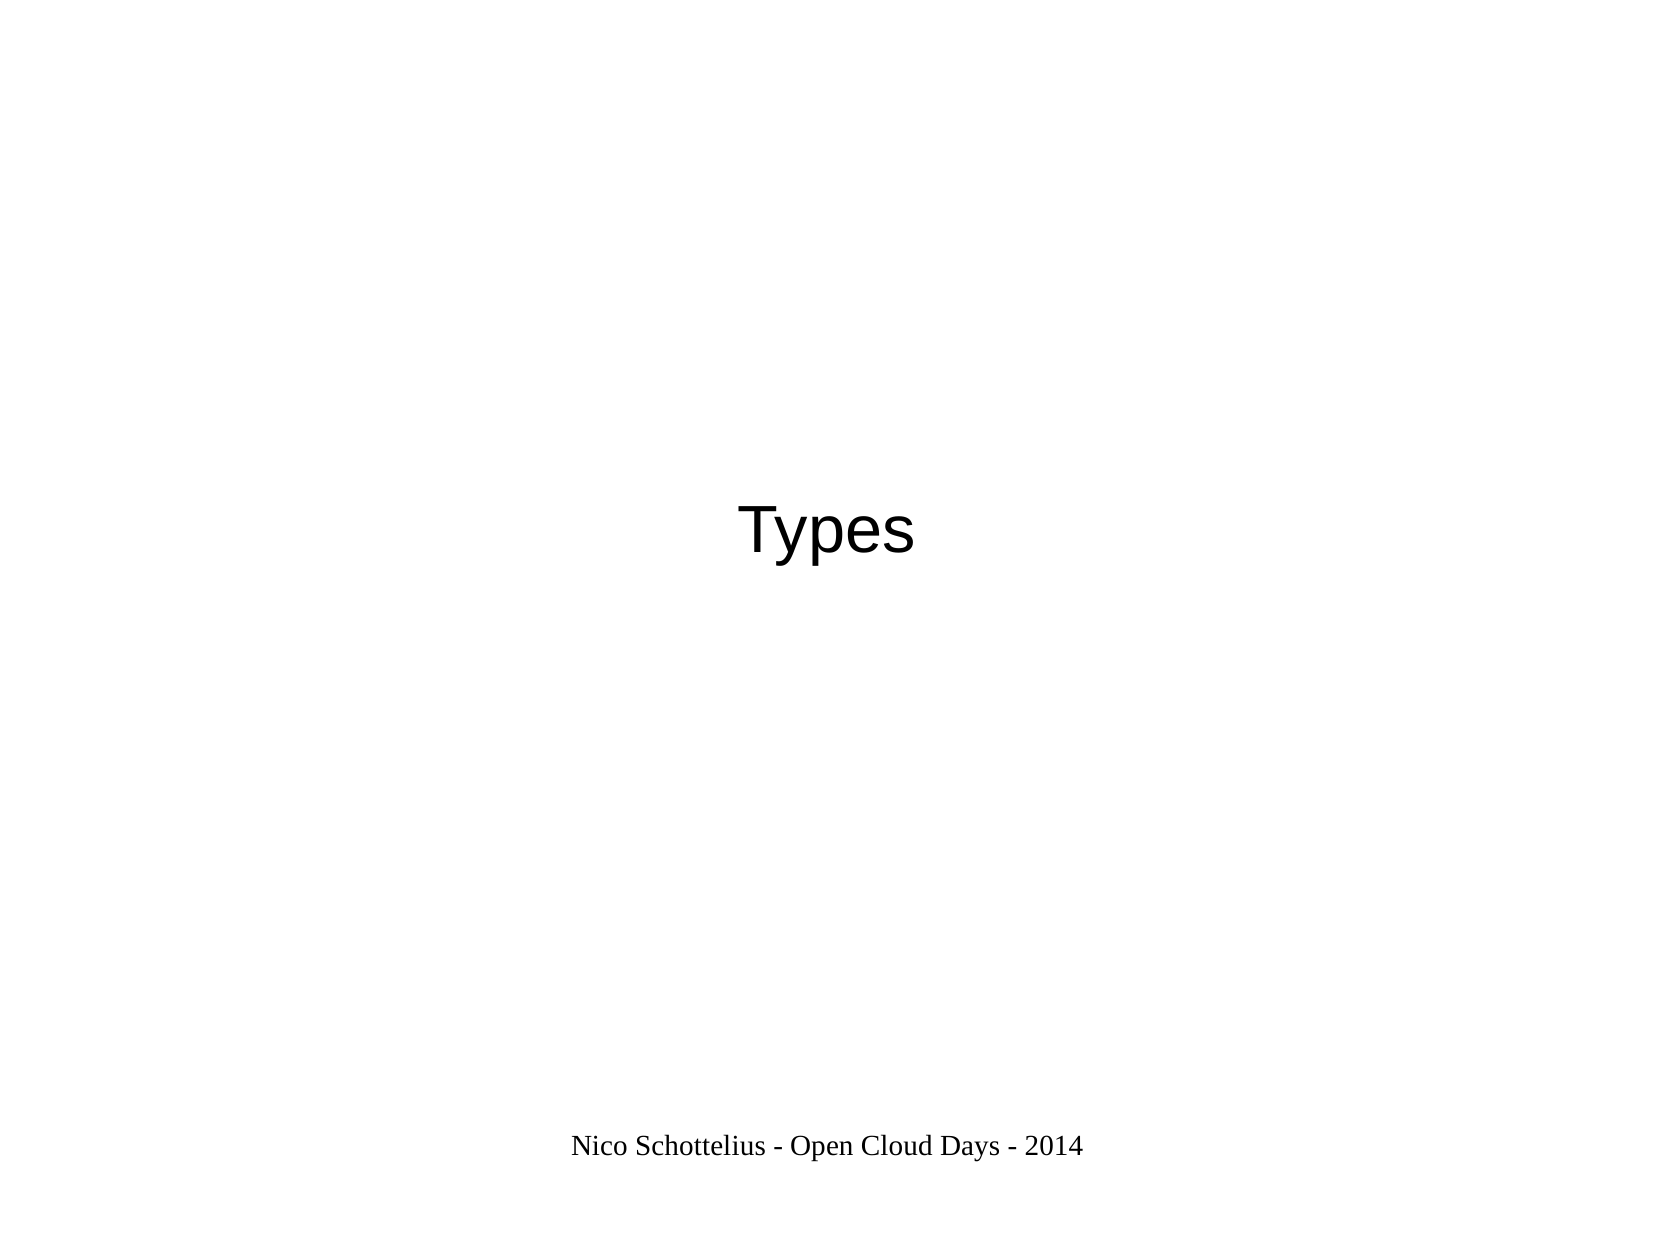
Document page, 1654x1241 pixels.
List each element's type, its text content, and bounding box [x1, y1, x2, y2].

subtitle Types [82, 49, 1571, 1010]
